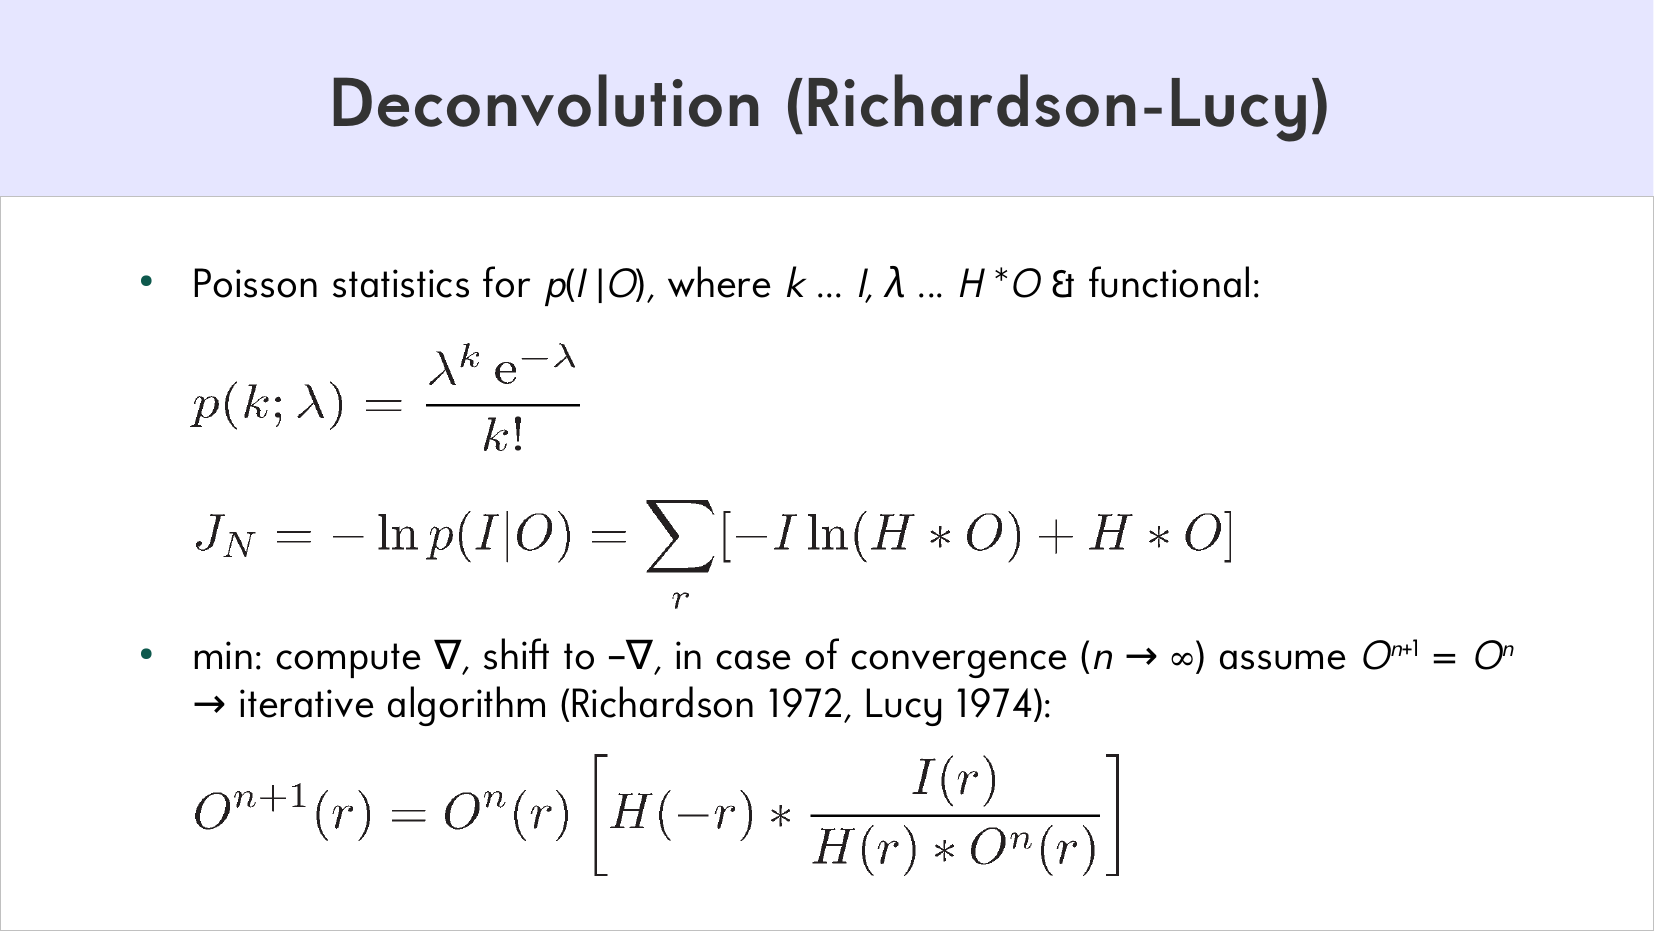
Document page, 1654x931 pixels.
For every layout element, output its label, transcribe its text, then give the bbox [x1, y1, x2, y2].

picture [196, 500, 1231, 609]
title Deconvolution (Richardson-Lucy) [124, 23, 1537, 179]
picture [190, 343, 580, 451]
picture [195, 754, 1119, 876]
list Poisson statistics for p(I |O), where k ... I, λ ... H *O & functional: min: compute ∇, shift to −∇, in case of convergence (n → ∞) assume On+1 = On → iterative algorithm (Richardson 1972, Lucy 1974): [121, 258, 1534, 798]
